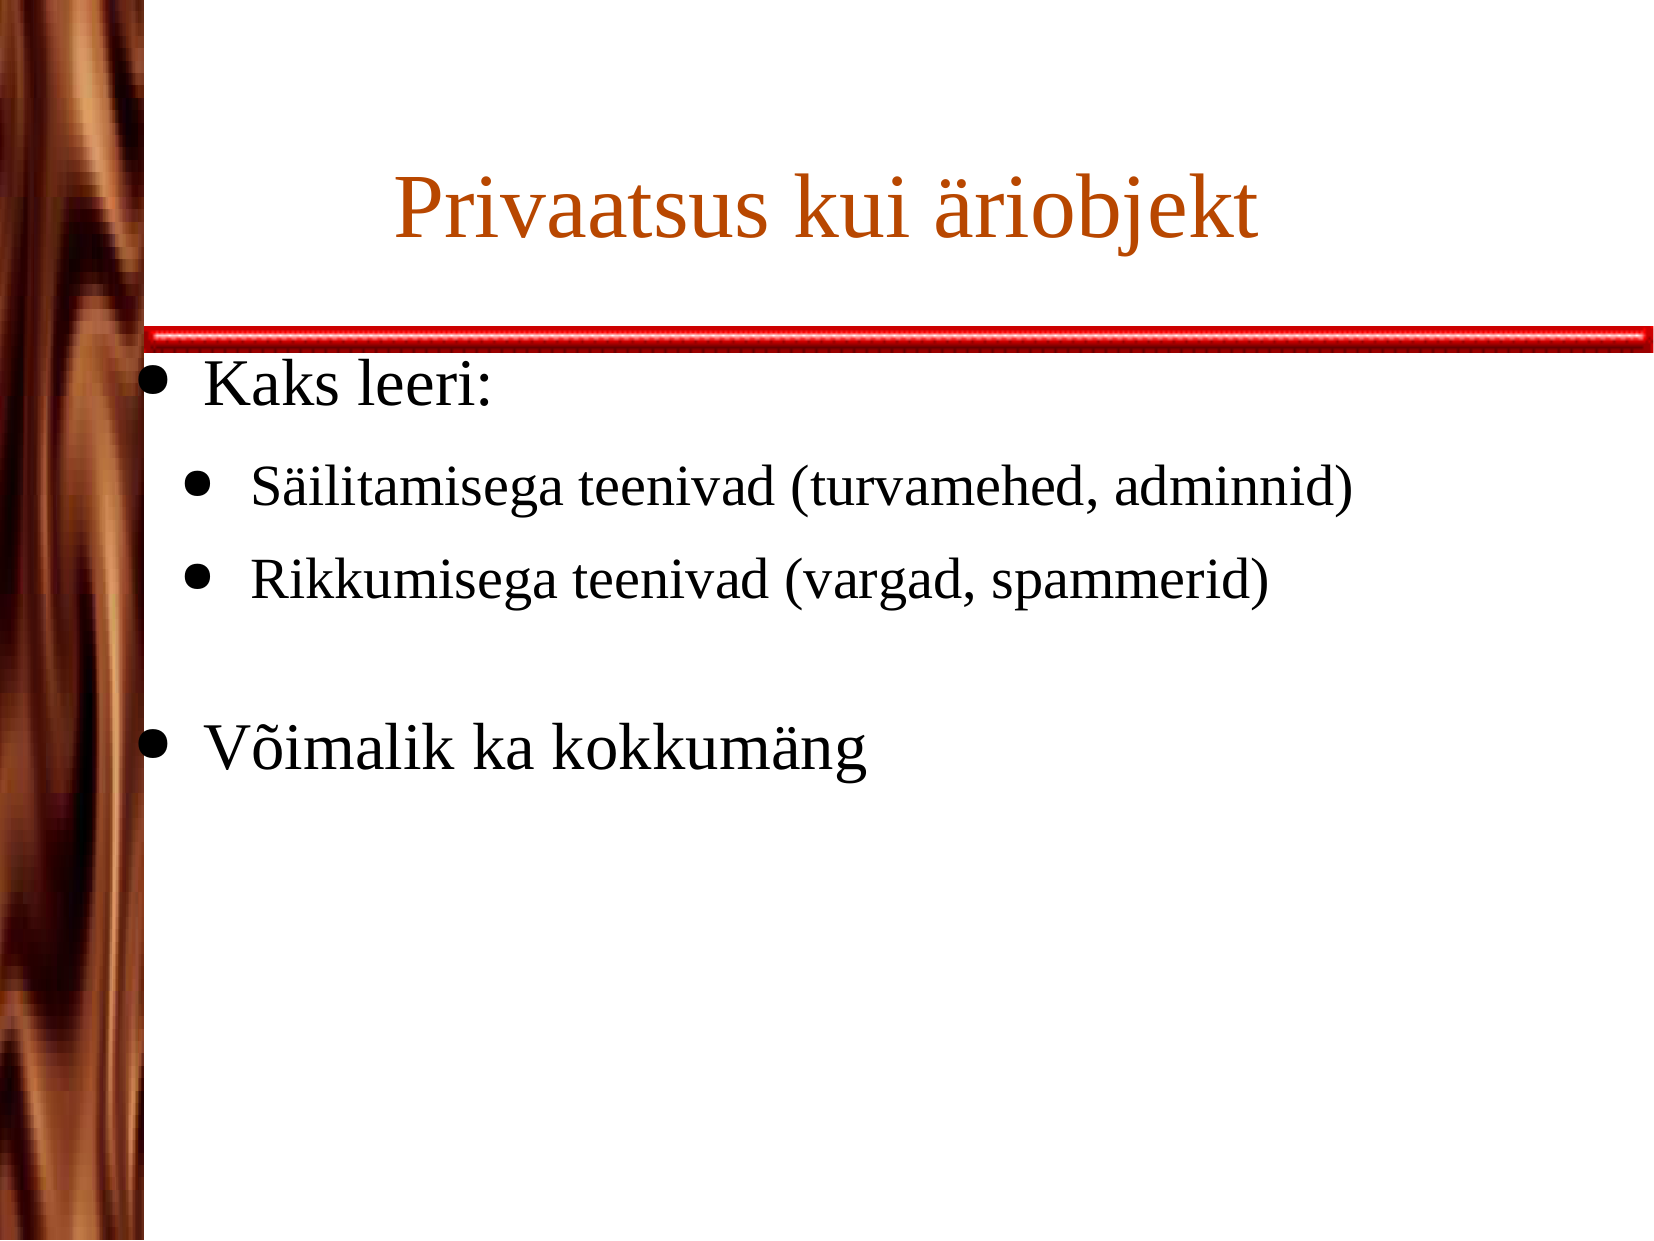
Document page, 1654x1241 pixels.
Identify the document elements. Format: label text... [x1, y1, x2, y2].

picture [0, 0, 1654, 1240]
list Kaks leeri: Säilitamisega teenivad (turvamehed, adminnid) Rikkumisega teenivad (vargad, spammerid) Võimalik ka kokkumäng [121, 344, 1534, 1126]
title Privaatsus kui äriobjekt [121, 102, 1534, 310]
